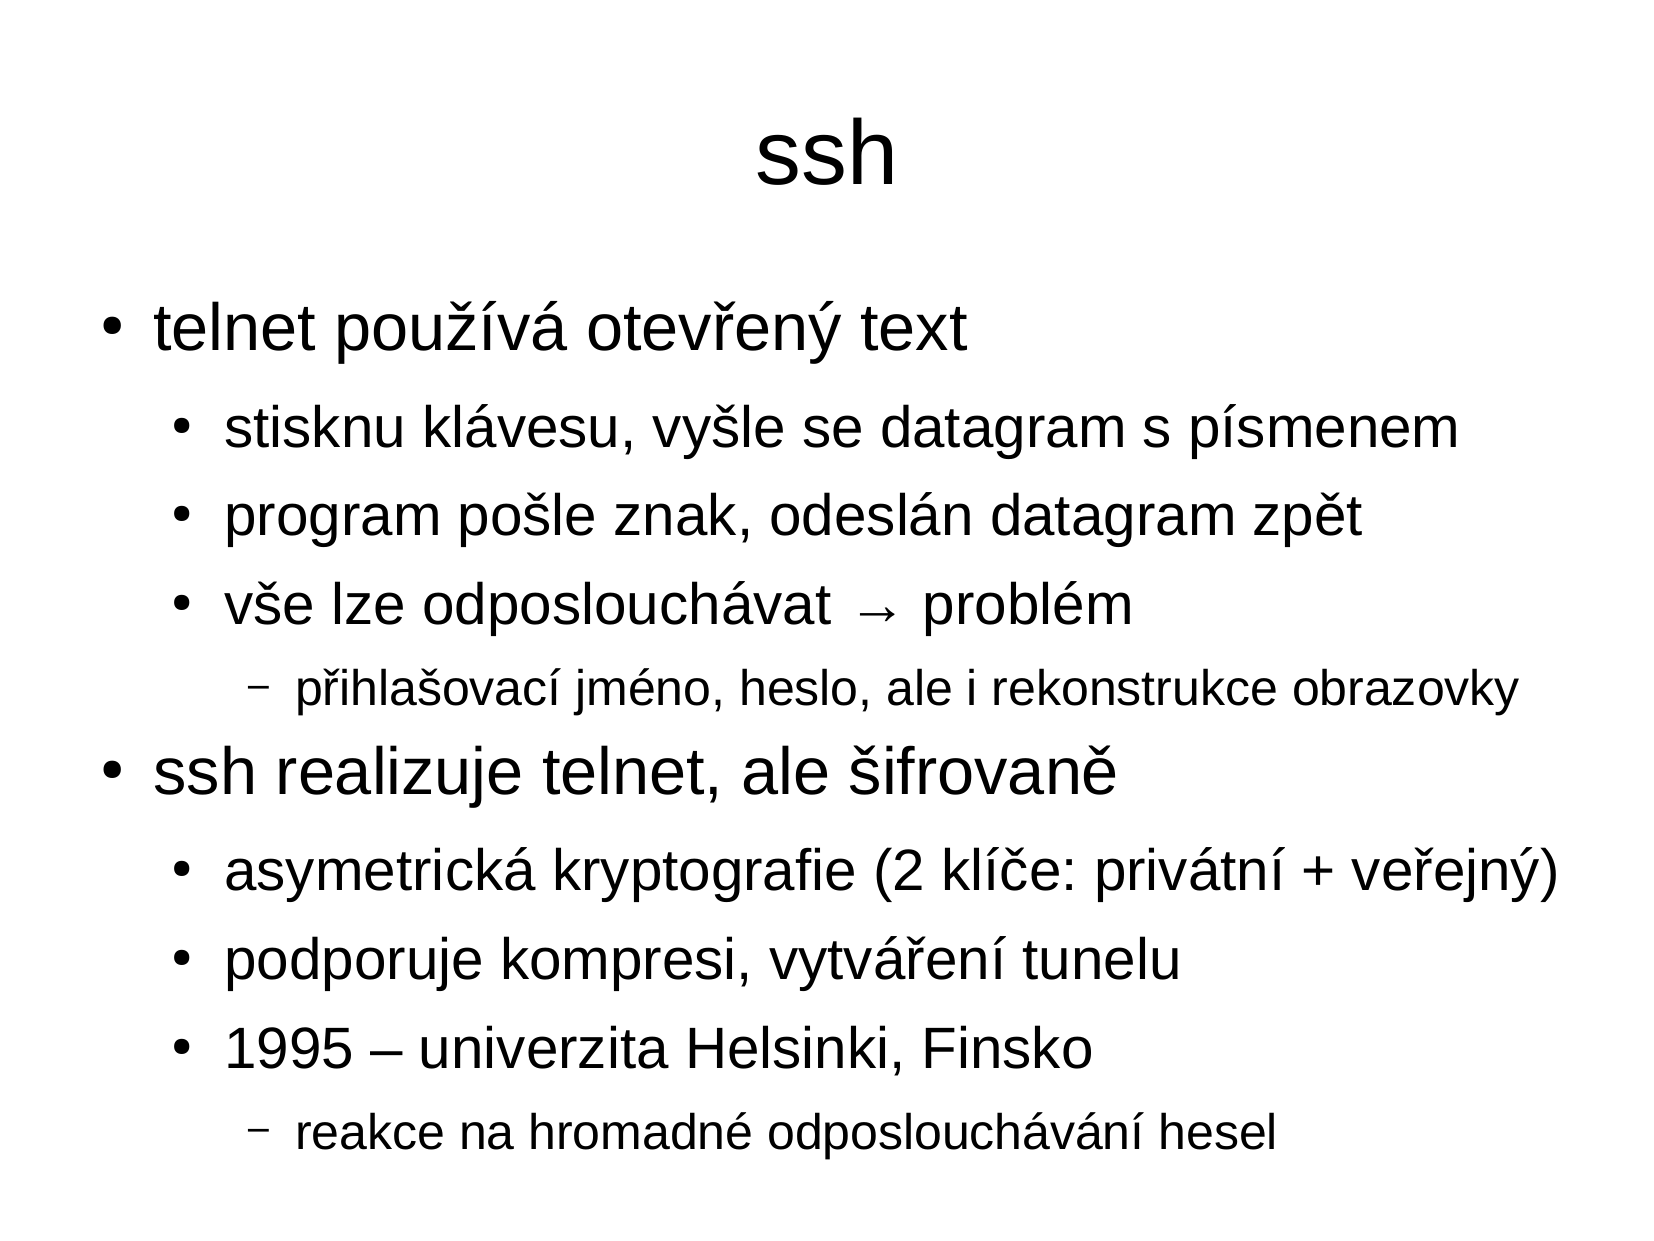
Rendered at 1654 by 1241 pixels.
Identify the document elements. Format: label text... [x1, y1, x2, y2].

list telnet používá otevřený text stisknu klávesu, vyšle se datagram s písmenem program pošle znak, odeslán datagram zpět vše lze odposlouchávat → problém přihlašovací jméno, heslo, ale i rekonstrukce obrazovky ssh realizuje telnet, ale šifrovaně asymetrická kryptografie (2 klíče: privátní + veřejný) podporuje kompresi, vytváření tunelu 1995 – univerzita Helsinki, Finsko reakce na hromadné odposlouchávání hesel [82, 290, 1571, 1160]
title ssh [82, 56, 1571, 250]
